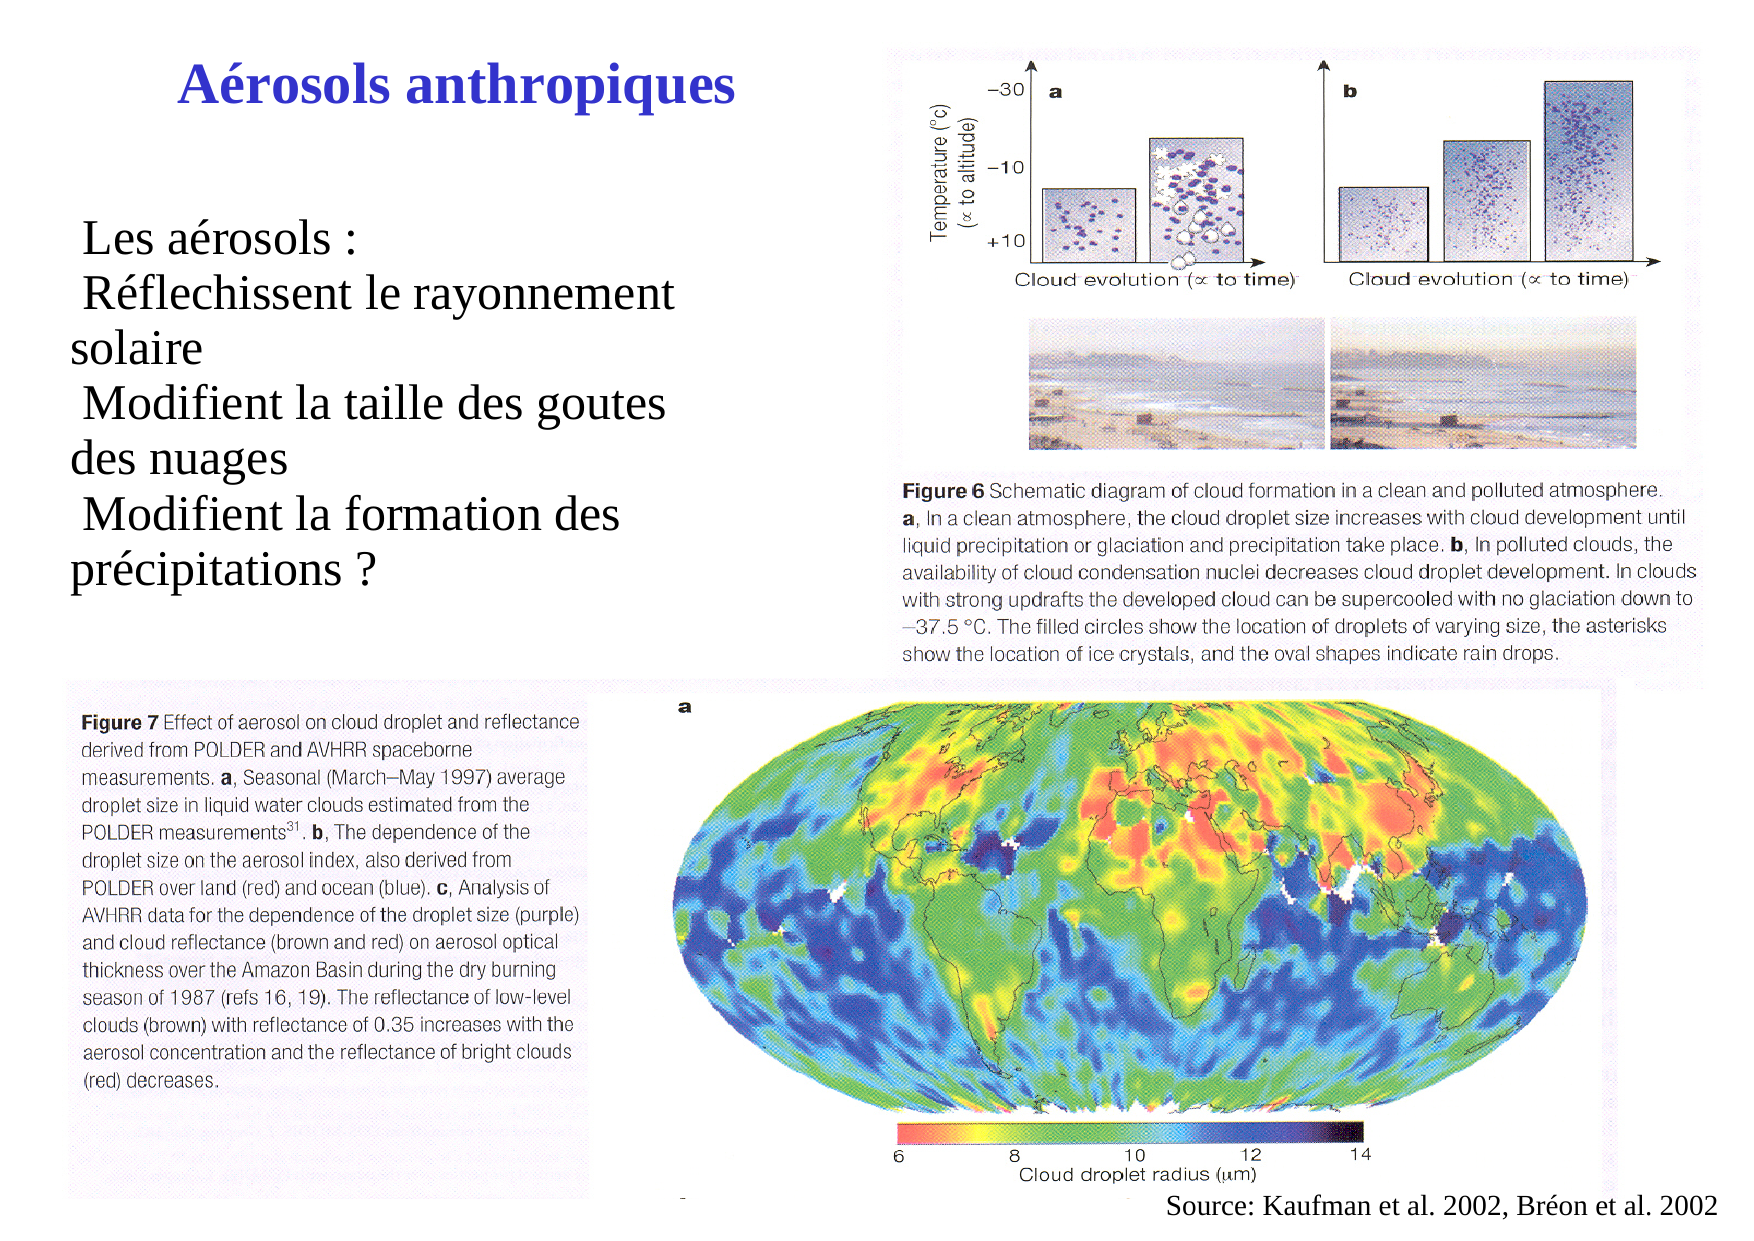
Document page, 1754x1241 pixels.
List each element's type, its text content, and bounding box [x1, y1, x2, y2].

text_box Aérosols anthropiques [138, 47, 777, 124]
text_box Source: Kaufman et al. 2002, Bréon et al. 2002 [1104, 1183, 1734, 1229]
text_box Les aérosols : Réflechissent le rayonnement solaire Modifient la taille des goutes des nuages Modifient la formation des précipitations ? [70, 212, 707, 597]
picture [62, 34, 1709, 1199]
